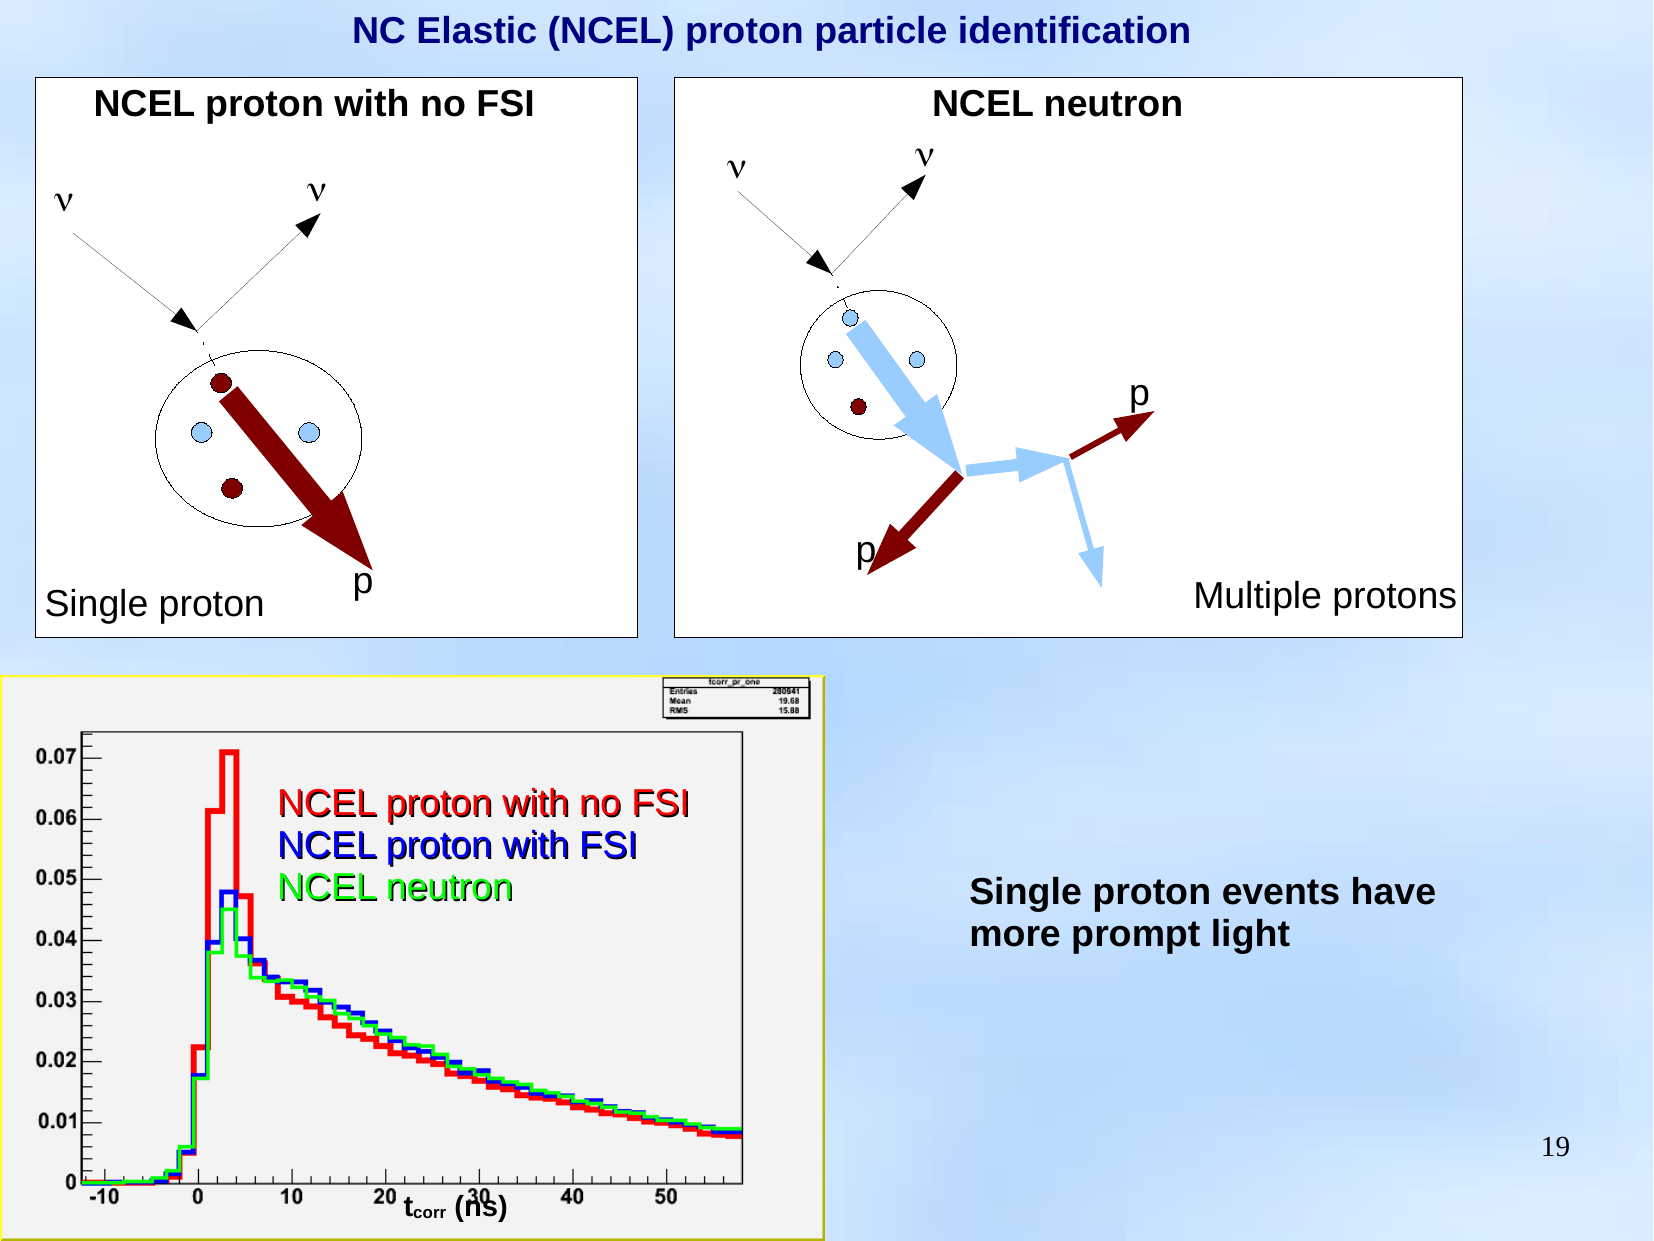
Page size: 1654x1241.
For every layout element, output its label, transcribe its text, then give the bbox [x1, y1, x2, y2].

text_box n [712, 144, 832, 206]
text_box NCEL proton with no FSI NCEL proton with FSI NCEL neutron [262, 774, 713, 958]
text_box n [39, 177, 198, 239]
text_box Multiple protons [1178, 567, 1488, 625]
text_box p [840, 520, 889, 578]
text_box Single proton [29, 574, 281, 632]
text_box NCEL neutron [917, 74, 1480, 133]
text_box n [900, 132, 1020, 194]
text_box NC Elastic (NCEL) proton particle identification [337, 2, 1500, 61]
text_box NCEL proton with no FSI [78, 74, 642, 133]
text_box [35, 77, 638, 638]
picture [0, 0, 1654, 1241]
text_box p [337, 552, 401, 609]
text_box p [1114, 363, 1163, 421]
text_box Single proton events have more prompt light [954, 862, 1480, 965]
text_box n [292, 168, 450, 230]
text_box tcorr (ns) [388, 1182, 614, 1241]
text_box [674, 77, 1463, 638]
